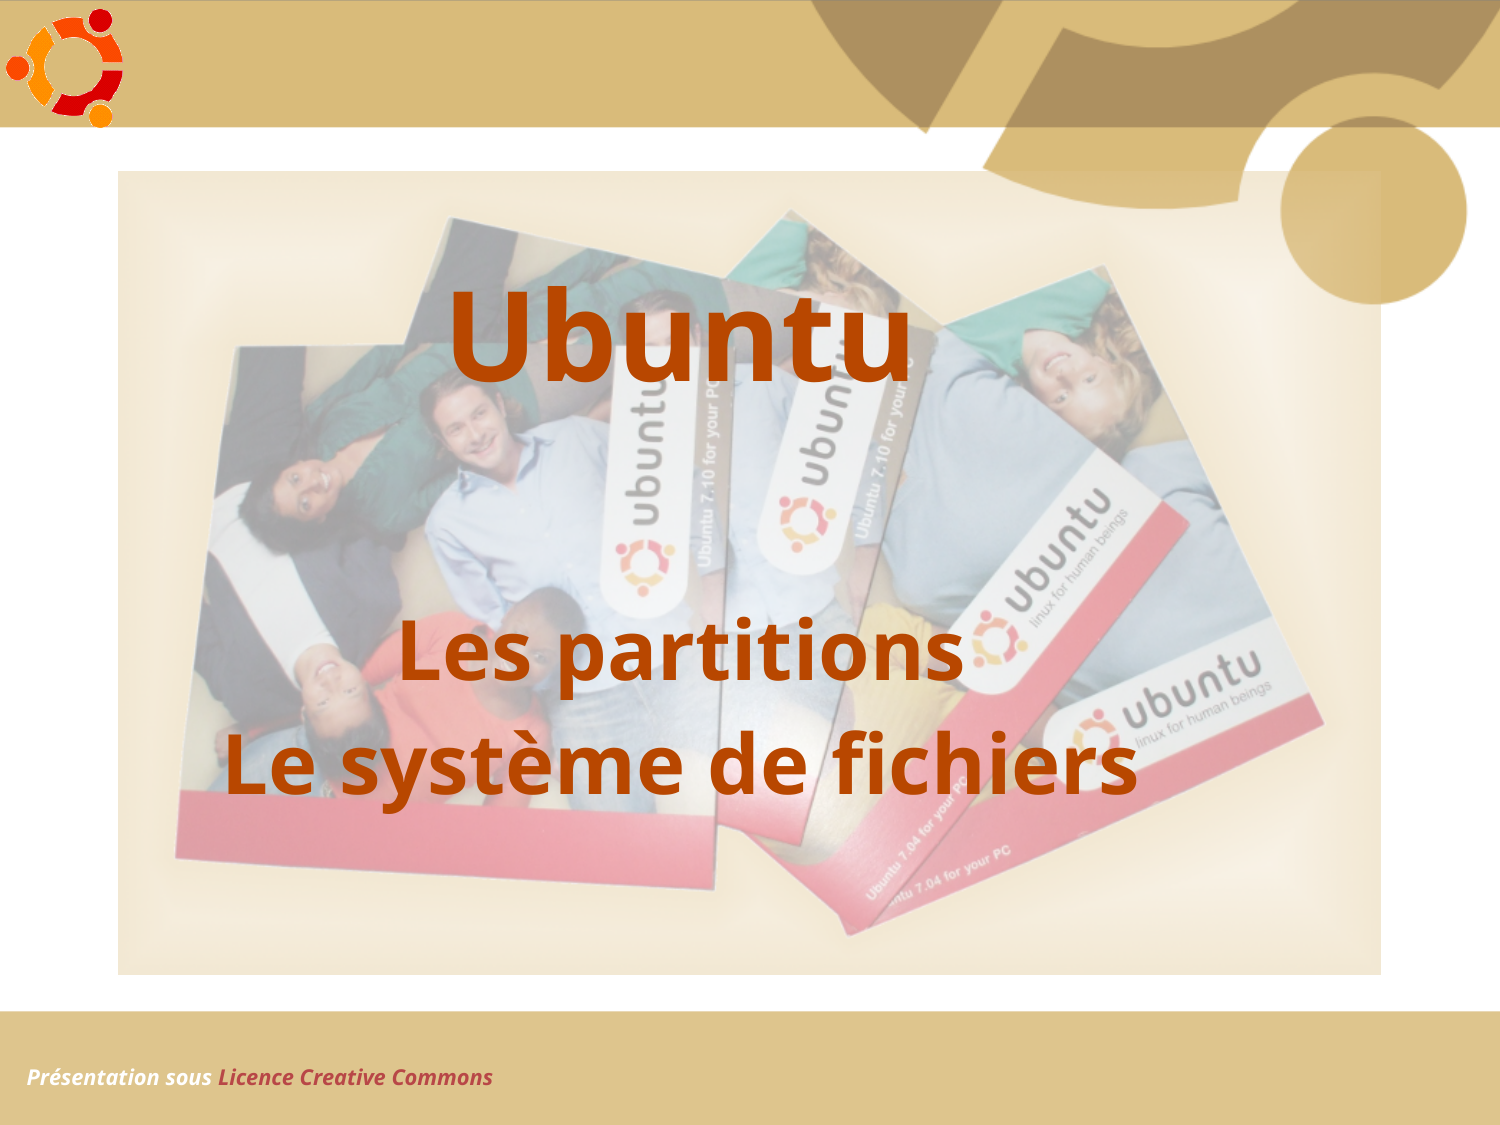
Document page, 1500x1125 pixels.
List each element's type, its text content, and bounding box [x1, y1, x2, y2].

title Ubuntu Les partitions Le système de fichiers [206, 269, 1329, 796]
picture [0, 0, 1500, 975]
